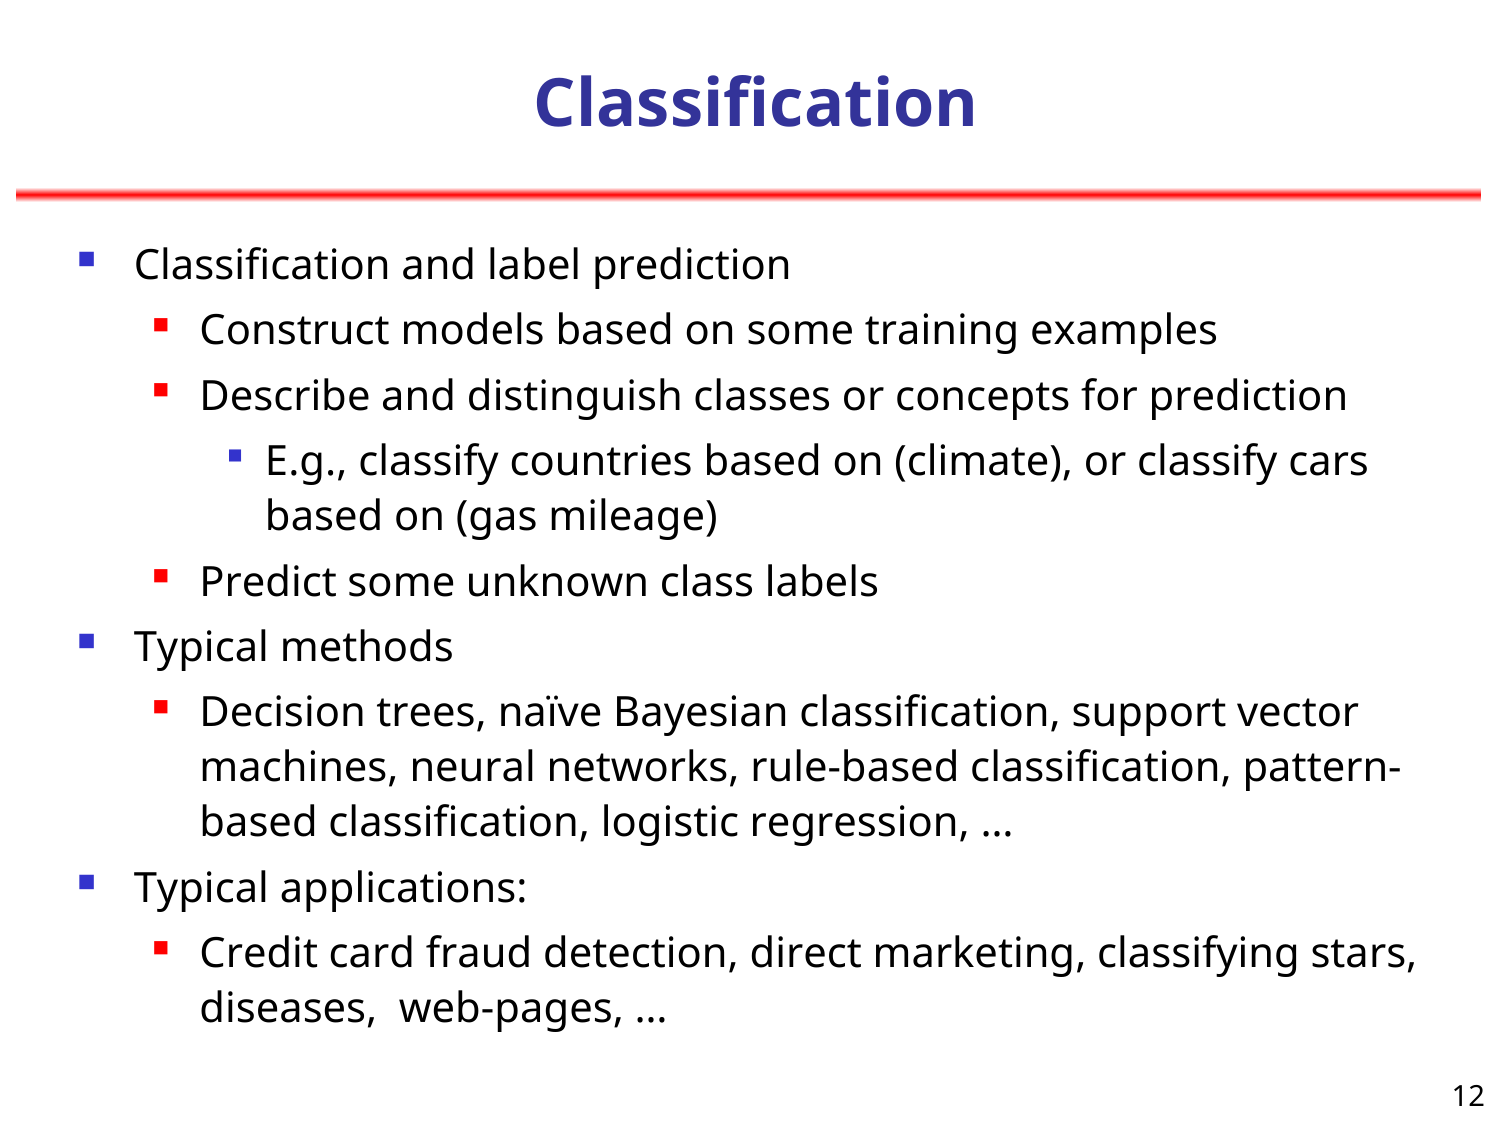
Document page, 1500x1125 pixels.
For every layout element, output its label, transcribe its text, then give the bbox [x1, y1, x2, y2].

text_box <number> [1187, 1050, 1500, 1125]
title Classification [37, 24, 1476, 176]
list Classification and label prediction Construct models based on some training examples Describe and distinguish classes or concepts for prediction E.g., classify countries based on (climate), or classify cars based on (gas mileage) Predict some unknown class labels Typical methods Decision trees, naïve Bayesian classification, support vector machines, neural networks, rule-based classification, pattern-based classification, logistic regression, … Typical applications: Credit card fraud detection, direct marketing, classifying stars, diseases, web-pages, … [62, 224, 1450, 1089]
